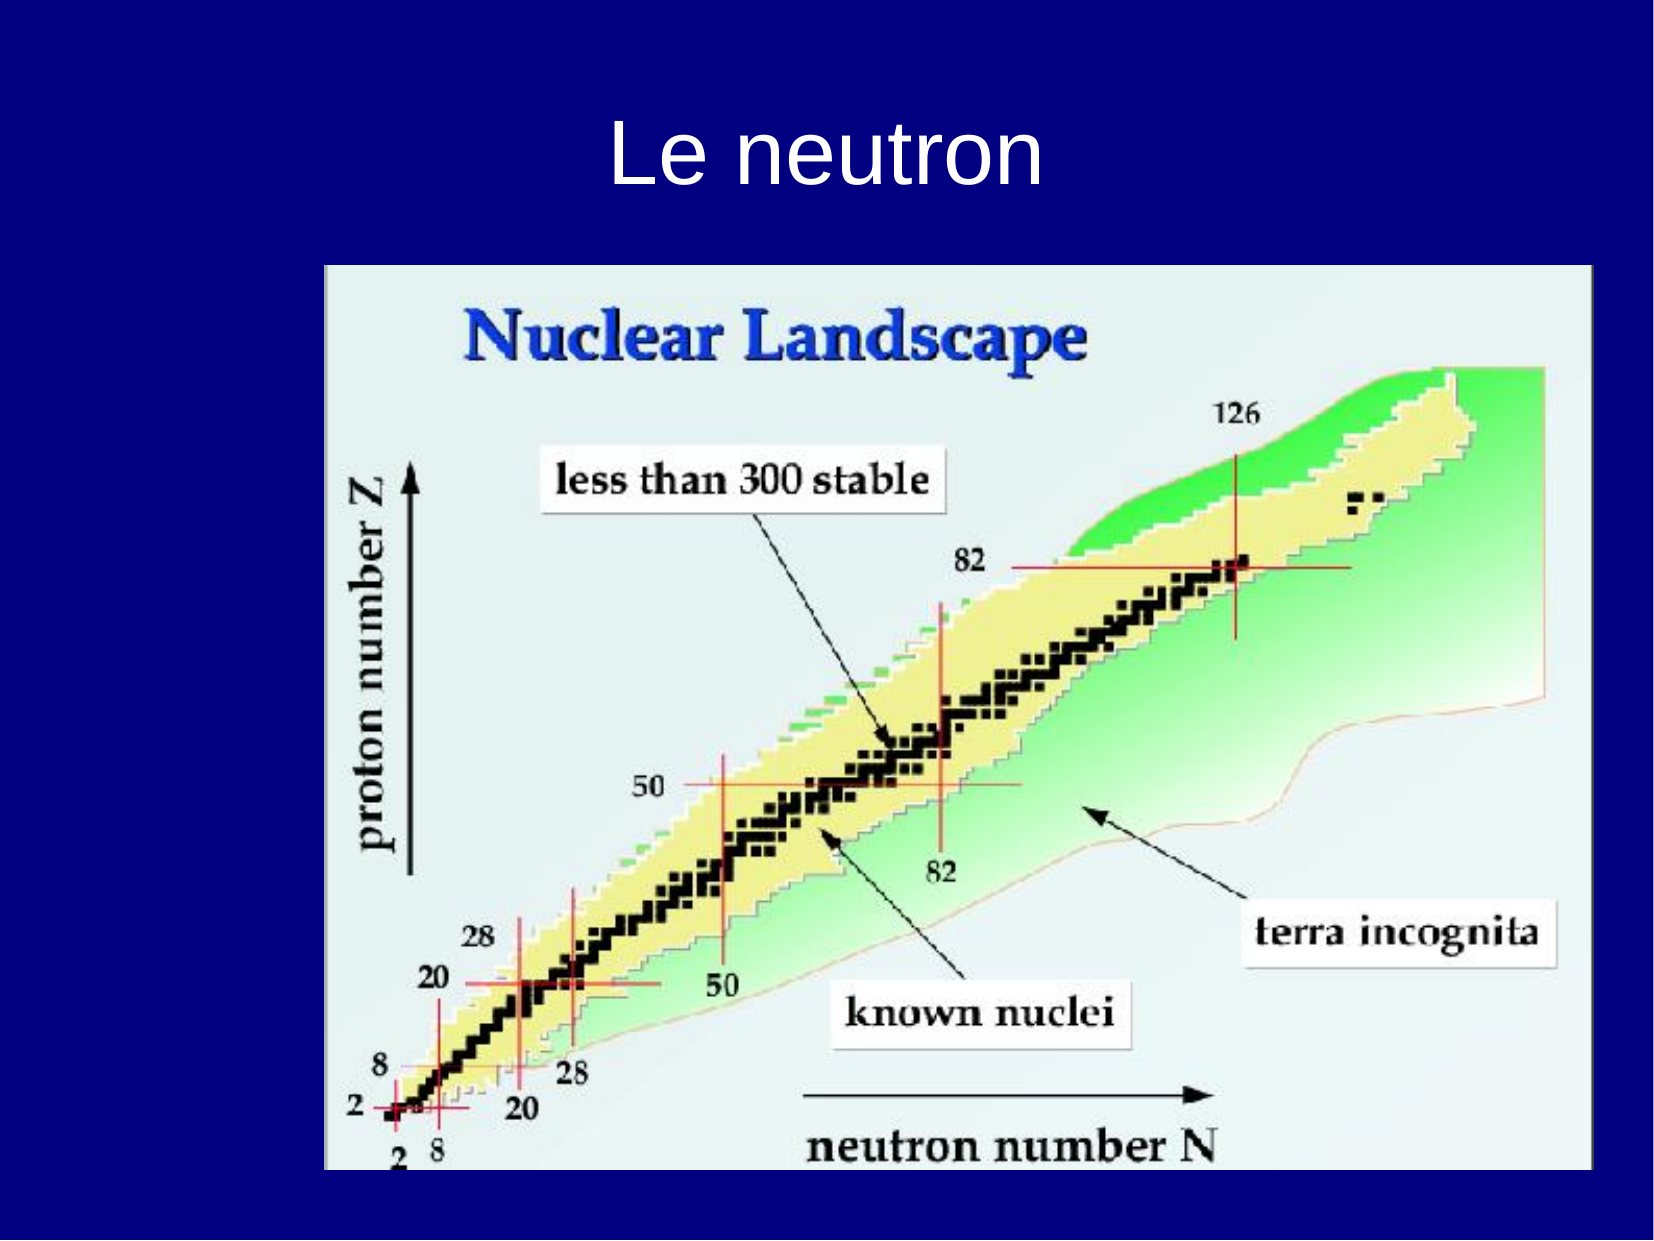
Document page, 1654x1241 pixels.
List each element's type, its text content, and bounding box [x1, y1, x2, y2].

picture [324, 265, 1594, 1170]
title Le neutron [82, 49, 1571, 257]
